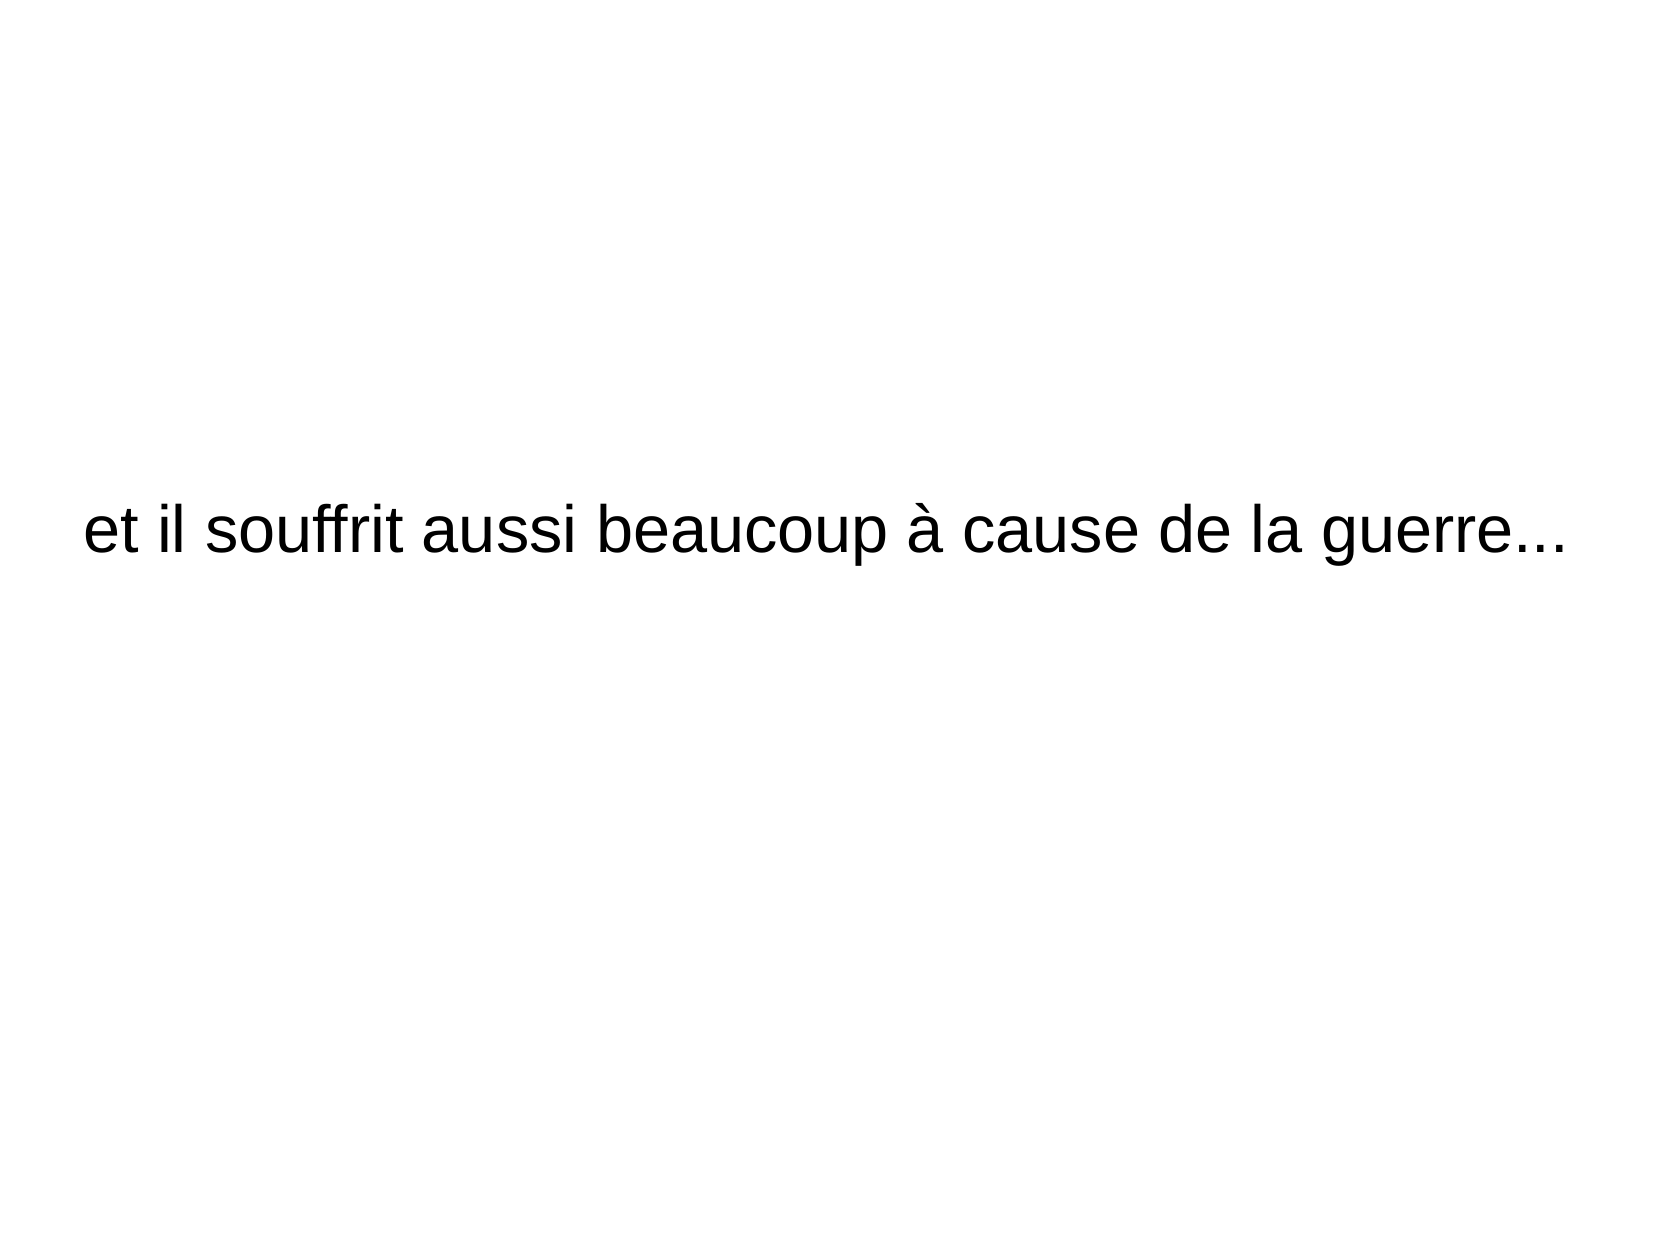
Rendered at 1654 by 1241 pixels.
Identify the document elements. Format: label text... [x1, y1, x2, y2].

subtitle et il souffrit aussi beaucoup à cause de la guerre... [82, 49, 1571, 1010]
